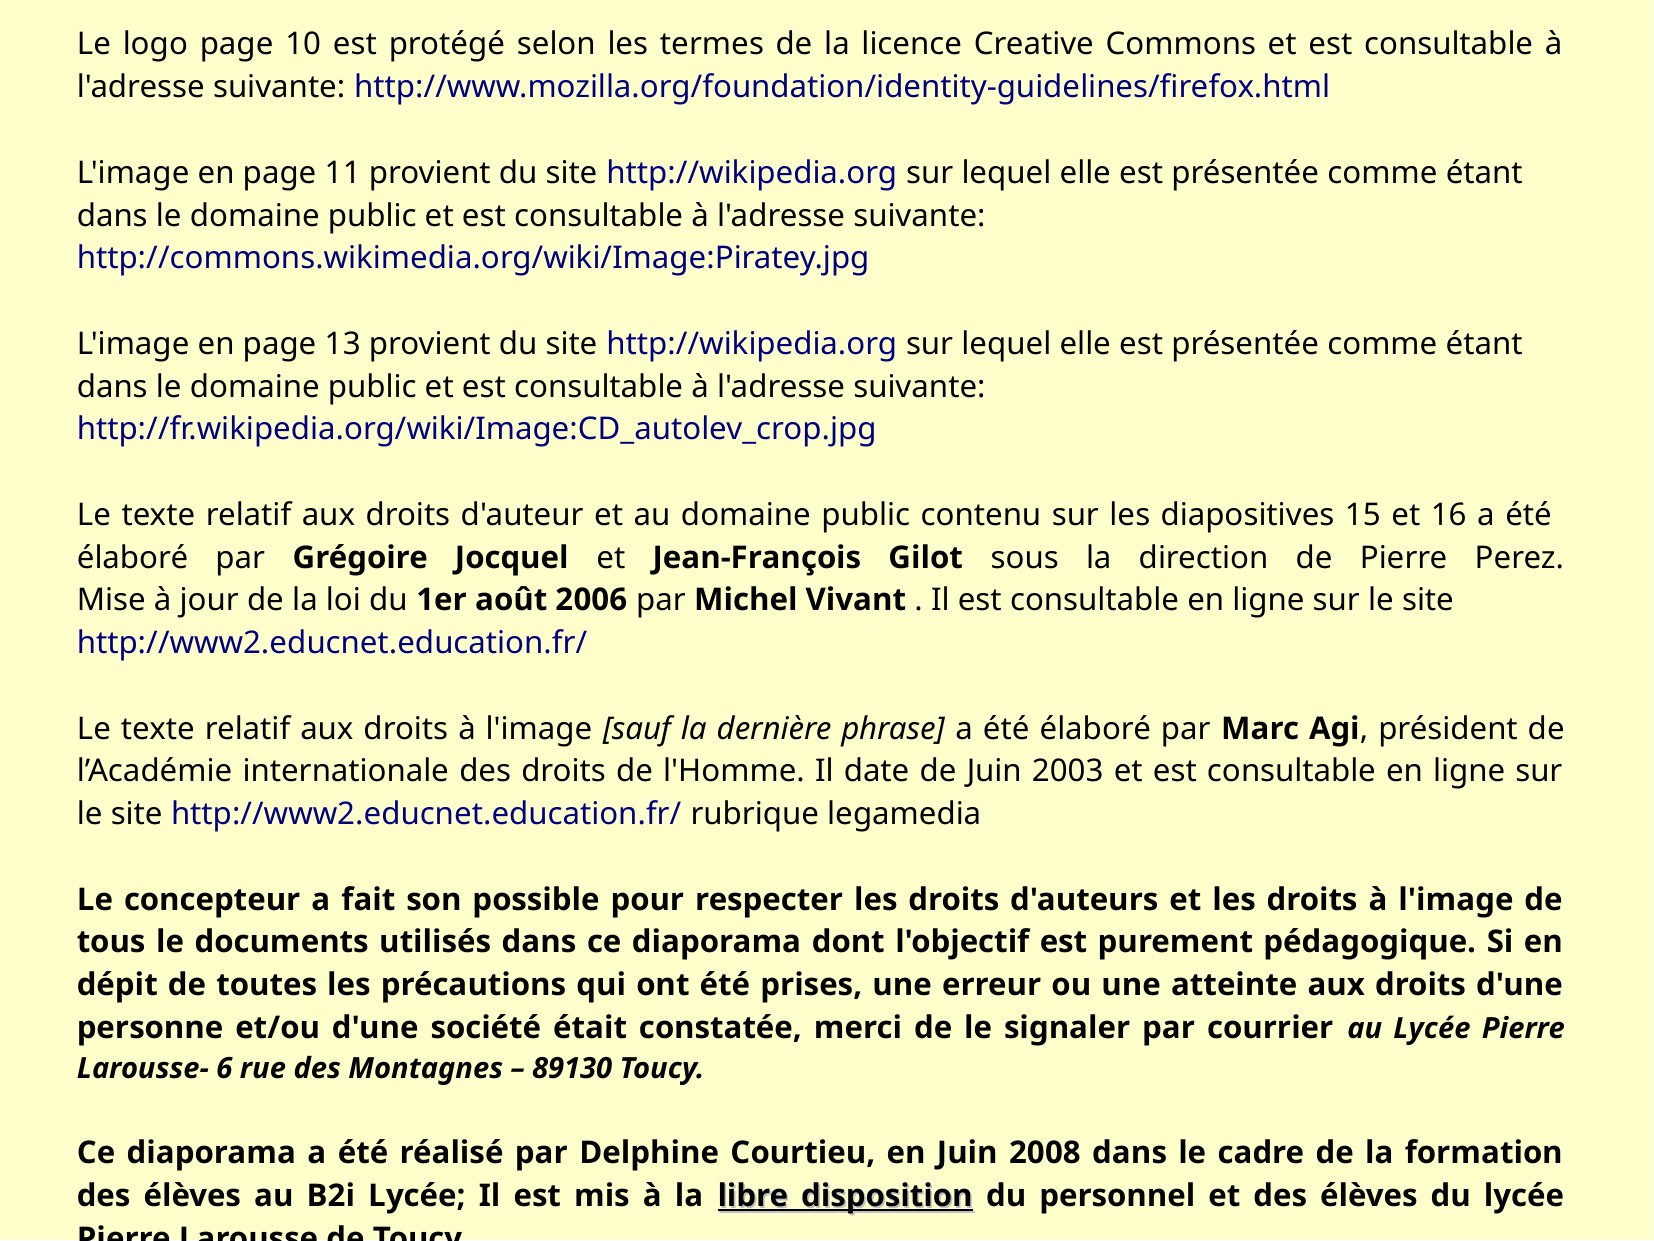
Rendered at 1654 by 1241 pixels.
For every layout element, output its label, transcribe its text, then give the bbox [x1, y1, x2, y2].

subtitle Le logo page 10 est protégé selon les termes de la licence Creative Commons et est consultable à l'adresse suivante: http://www.mozilla.org/foundation/identity-guidelines/firefox.html L'image en page 11 provient du site http://wikipedia.org sur lequel elle est présentée comme étant dans le domaine public et est consultable à l'adresse suivante: http://commons.wikimedia.org/wiki/Image:Piratey.jpg L'image en page 13 provient du site http://wikipedia.org sur lequel elle est présentée comme étant dans le domaine public et est consultable à l'adresse suivante: http://fr.wikipedia.org/wiki/Image:CD_autolev_crop.jpg Le texte relatif aux droits d'auteur et au domaine public contenu sur les diapositives 15 et 16 a été élaboré par Grégoire Jocquel et Jean-François Gilot sous la direction de Pierre Perez. Mise à jour de la loi du 1er août 2006 par Michel Vivant . Il est consultable en ligne sur le site http://www2.educnet.education.fr/ Le texte relatif aux droits à l'image [sauf la dernière phrase] a été élaboré par Marc Agi, président de l’Académie internationale des droits de l'Homme. Il date de Juin 2003 et est consultable en ligne sur le site http://www2.educnet.education.fr/ rubrique legamedia Le concepteur a fait son possible pour respecter les droits d'auteurs et les droits à l'image de tous le documents utilisés dans ce diaporama dont l'objectif est purement pédagogique. Si en dépit de toutes les précautions qui ont été prises, une erreur ou une atteinte aux droits d'une personne et/ou d'une société était constatée, merci de le signaler par courrier au Lycée Pierre Larousse- 6 rue des Montagnes – 89130 Toucy. Ce diaporama a été réalisé par Delphine Courtieu, en Juin 2008 dans le cadre de la formation des élèves au B2i Lycée; Il est mis à la libre disposition du personnel et des élèves du lycée Pierre Larousse de Toucy. [76, 57, 1565, 1180]
